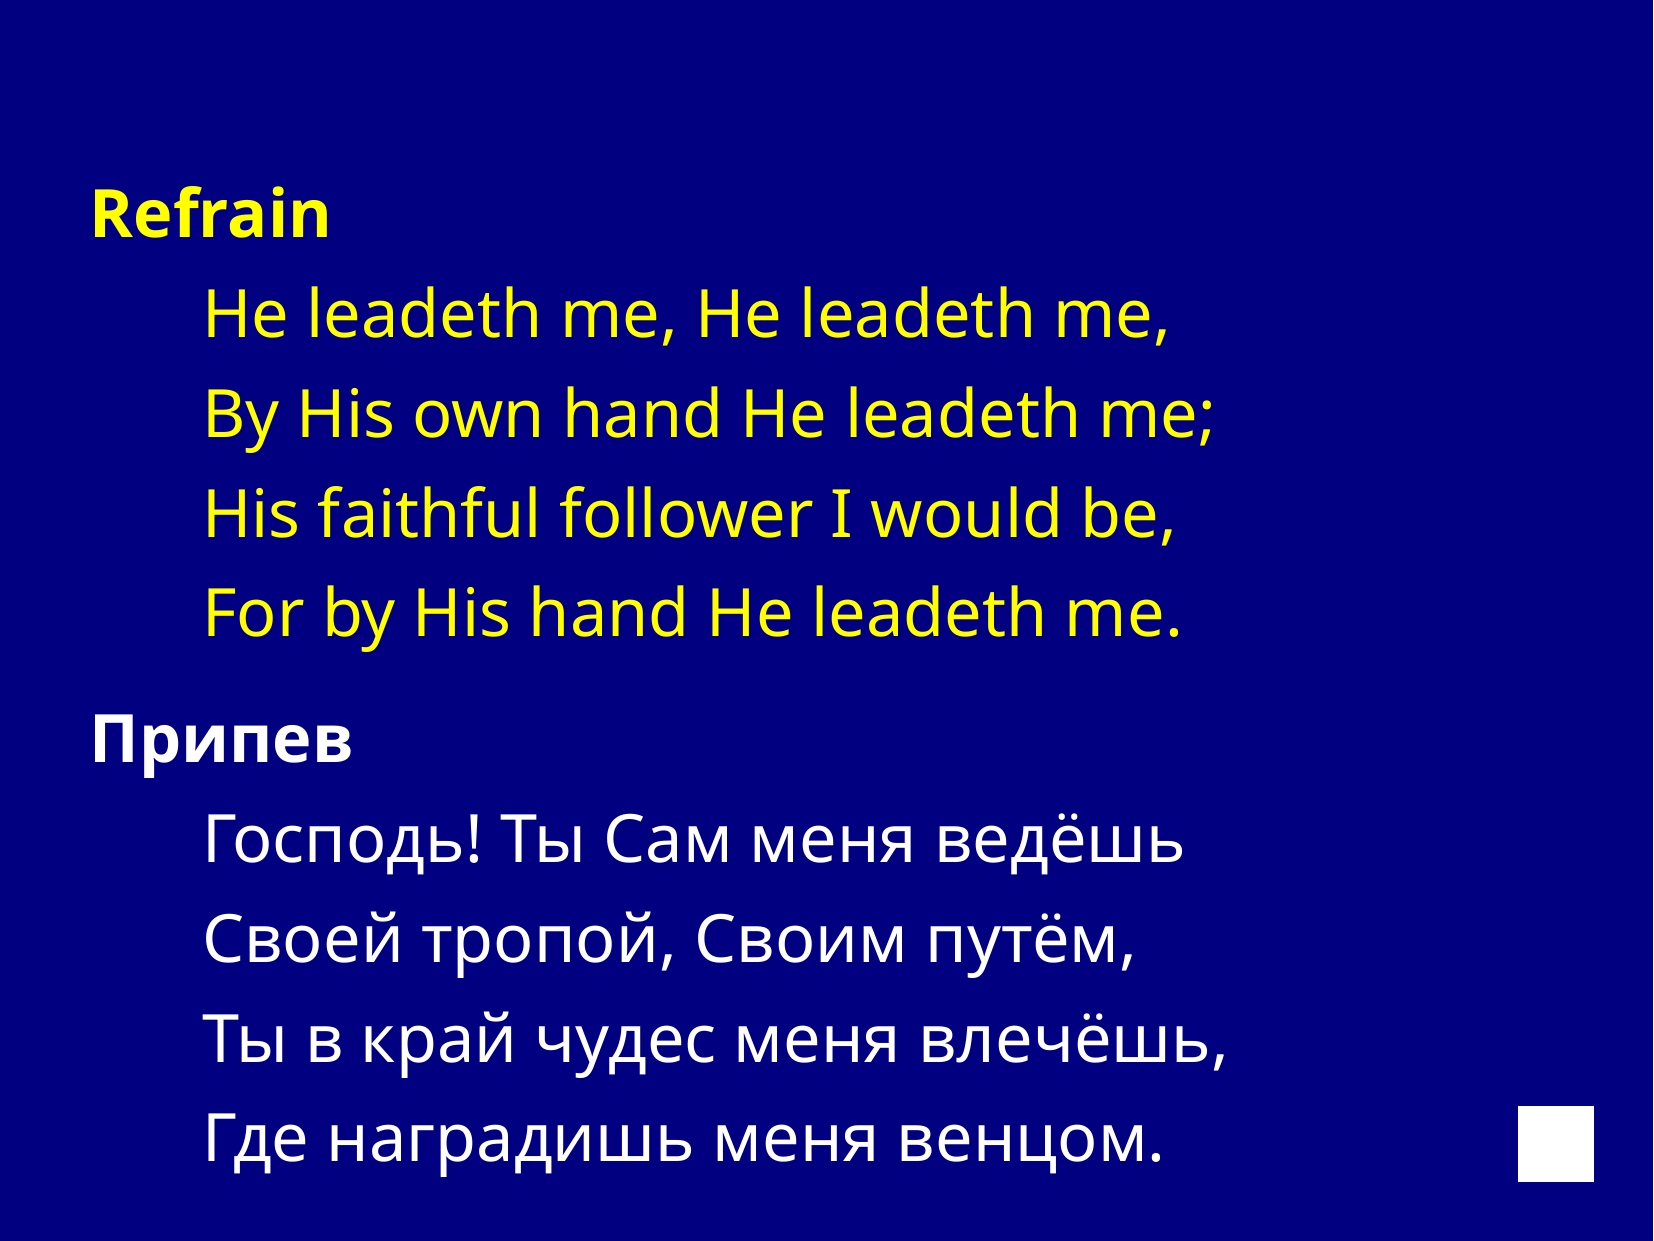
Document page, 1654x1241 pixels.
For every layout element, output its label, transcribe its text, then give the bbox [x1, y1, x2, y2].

text_box [1518, 1106, 1594, 1182]
text_box Refrain He leadeth me, He leadeth me, By His own hand He leadeth me; His faithful follower I would be, For by His hand He leadeth me. [75, 150, 1576, 638]
text_box Припев Господь! Ты Сам меня ведёшь Своей тропой, Своим путём, Ты в край чудес меня влечёшь, Где наградишь меня венцом. [75, 675, 1576, 1163]
